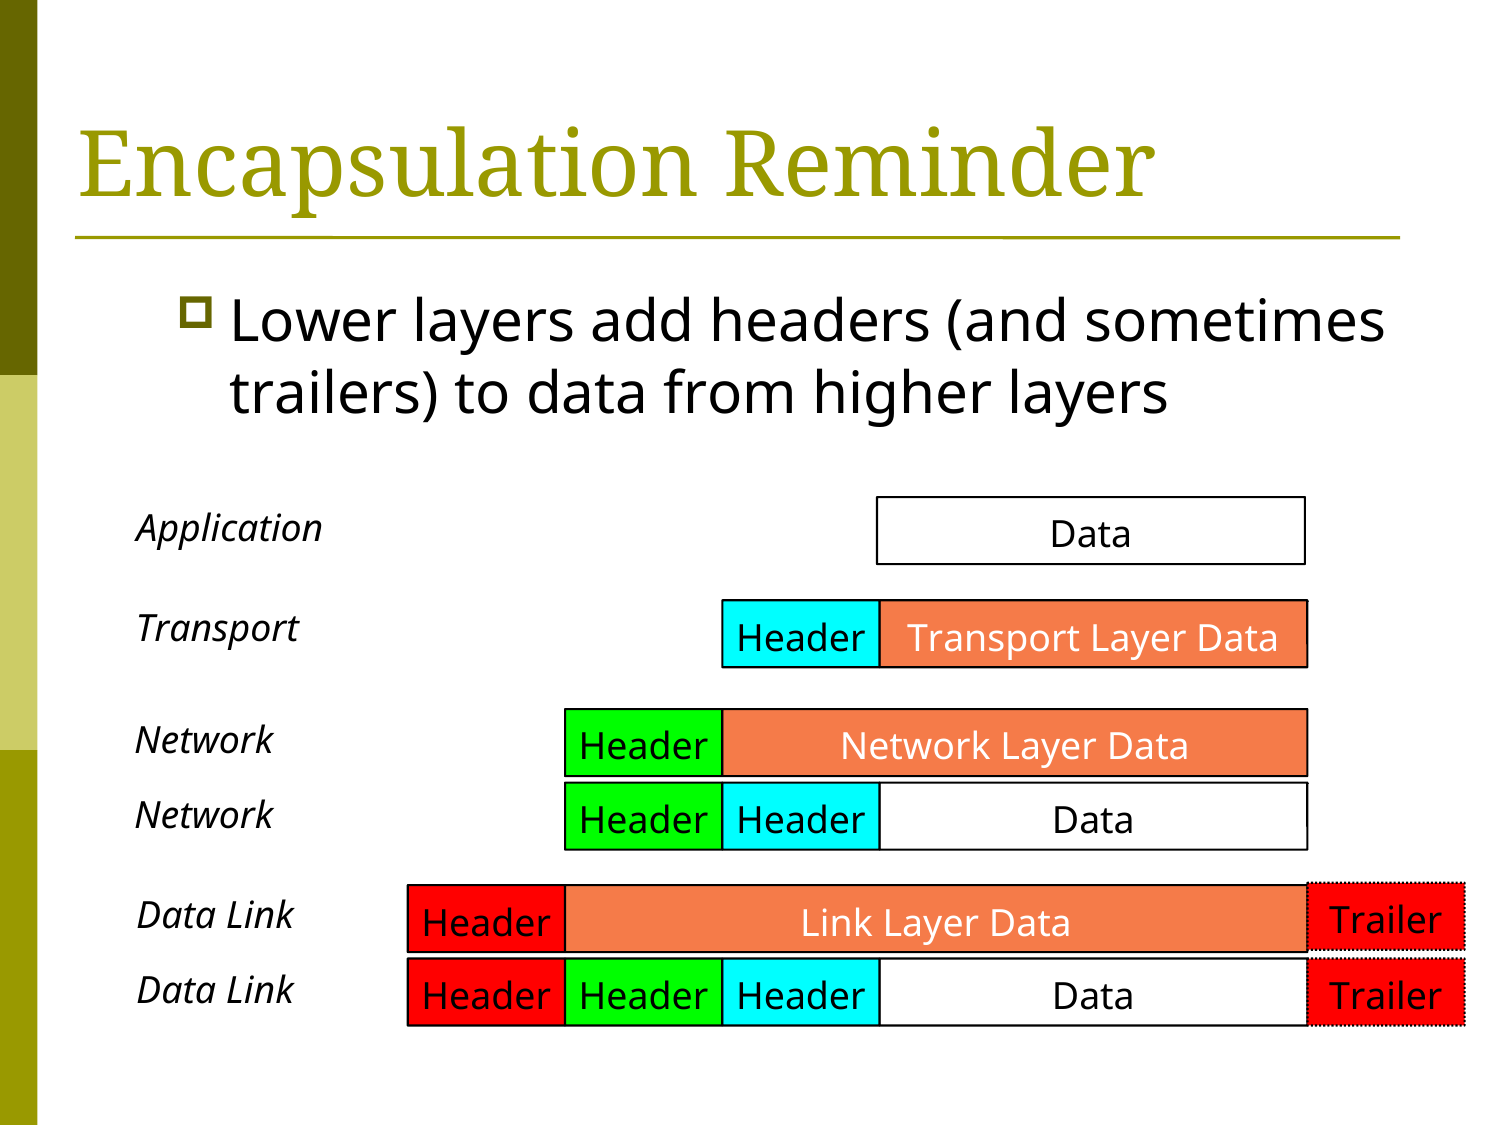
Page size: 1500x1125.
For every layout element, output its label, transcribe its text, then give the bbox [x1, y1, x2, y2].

text_box Header [723, 789, 880, 850]
text_box Header [407, 964, 565, 1026]
text_box [407, 958, 880, 964]
text_box Data [880, 964, 1307, 1026]
text_box [407, 882, 1465, 891]
text_box [722, 600, 1308, 606]
text_box [565, 709, 1308, 715]
text_box Transport Layer Data [880, 606, 1308, 668]
text_box Network Layer Data [723, 715, 1308, 777]
text_box Header [407, 891, 565, 953]
text_box Application [121, 497, 339, 558]
text_box Data Link [121, 884, 309, 945]
text_box Data [877, 503, 1305, 564]
text_box Trailer [1307, 888, 1465, 950]
text_box Header [722, 606, 880, 668]
text_box Header [565, 789, 723, 850]
text_box Network [119, 709, 289, 770]
text_box Network [119, 784, 289, 845]
list Lower layers add headers (and sometimes trailers) to data from higher layers [161, 275, 1430, 951]
text_box Data Link [121, 959, 309, 1020]
title Encapsulation Reminder [62, 43, 1338, 225]
text_box Header [565, 715, 723, 777]
text_box [1307, 958, 1465, 964]
text_box Header [565, 964, 723, 1026]
text_box Data [880, 789, 1308, 850]
text_box Header [723, 964, 880, 1026]
text_box Link Layer Data [565, 891, 1308, 953]
text_box [565, 782, 880, 789]
text_box Trailer [1307, 964, 1465, 1026]
text_box Transport [120, 597, 314, 658]
